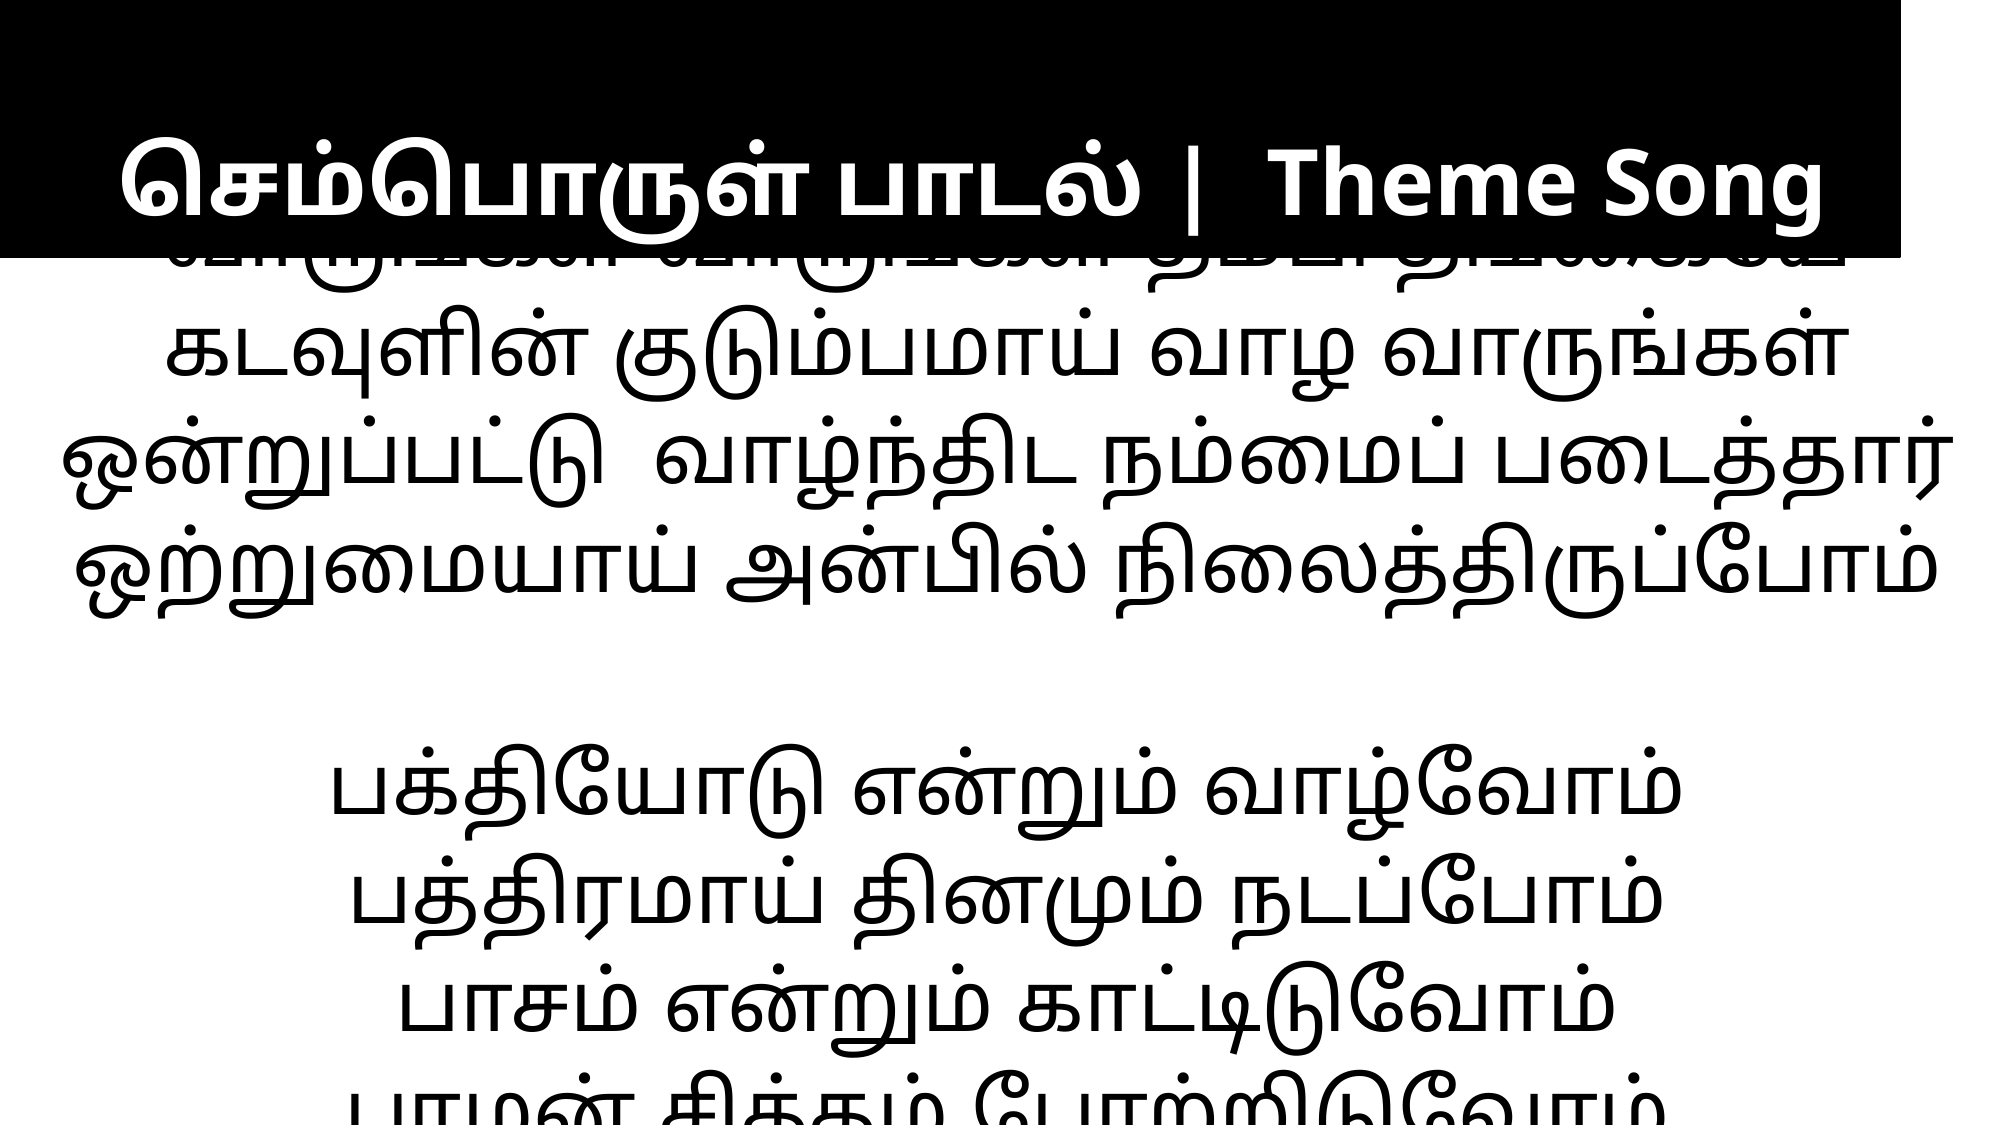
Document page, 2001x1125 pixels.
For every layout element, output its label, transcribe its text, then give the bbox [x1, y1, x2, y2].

subtitle வாருங்கள் வாருங்கள் தம்பி தங்கையே கடவுளின் குடும்பமாய் வாழ வாருங்கள் ஒன்றுப்பட்டு வாழ்ந்திட நம்மைப் படைத்தார் ஒற்றுமையாய் அன்பில் நிலைத்திருப்போம் பக்தியோடு என்றும் வாழ்வோம் பத்திரமாய் தினமும் நடப்போம் பாசம் என்றும் காட்டிடுவோம் பரமன் சித்தம் போற்றிடுவோம் [14, 307, 2000, 1060]
text_box செம்பொருள் பாடல் | Theme Song [0, 0, 1900, 258]
